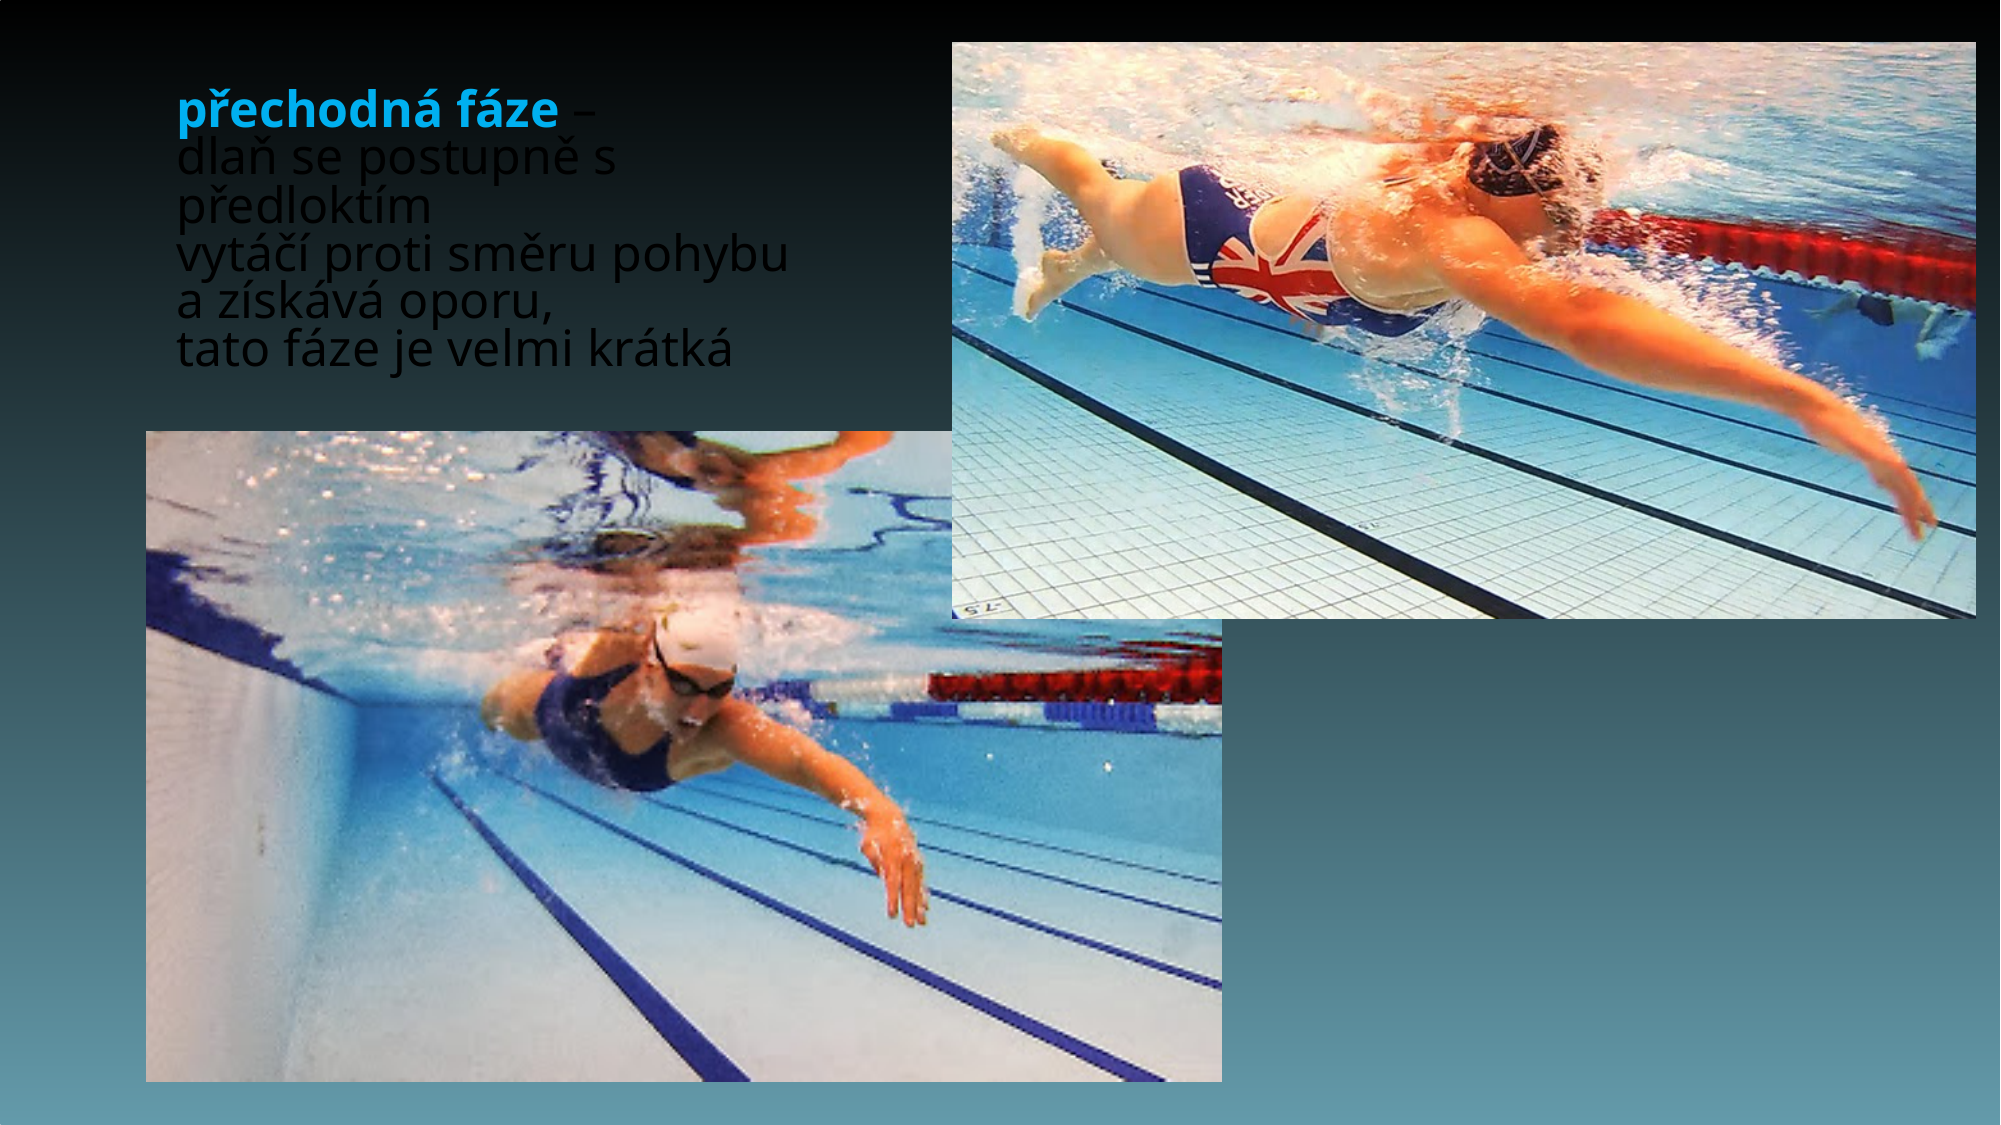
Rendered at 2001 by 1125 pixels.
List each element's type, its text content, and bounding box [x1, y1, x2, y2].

picture [146, 43, 1976, 1082]
text_box přechodná fáze – dlaň se postupně s předloktím vytáčí proti směru pohybu a získává oporu, tato fáze je velmi krátká [161, 81, 1543, 384]
